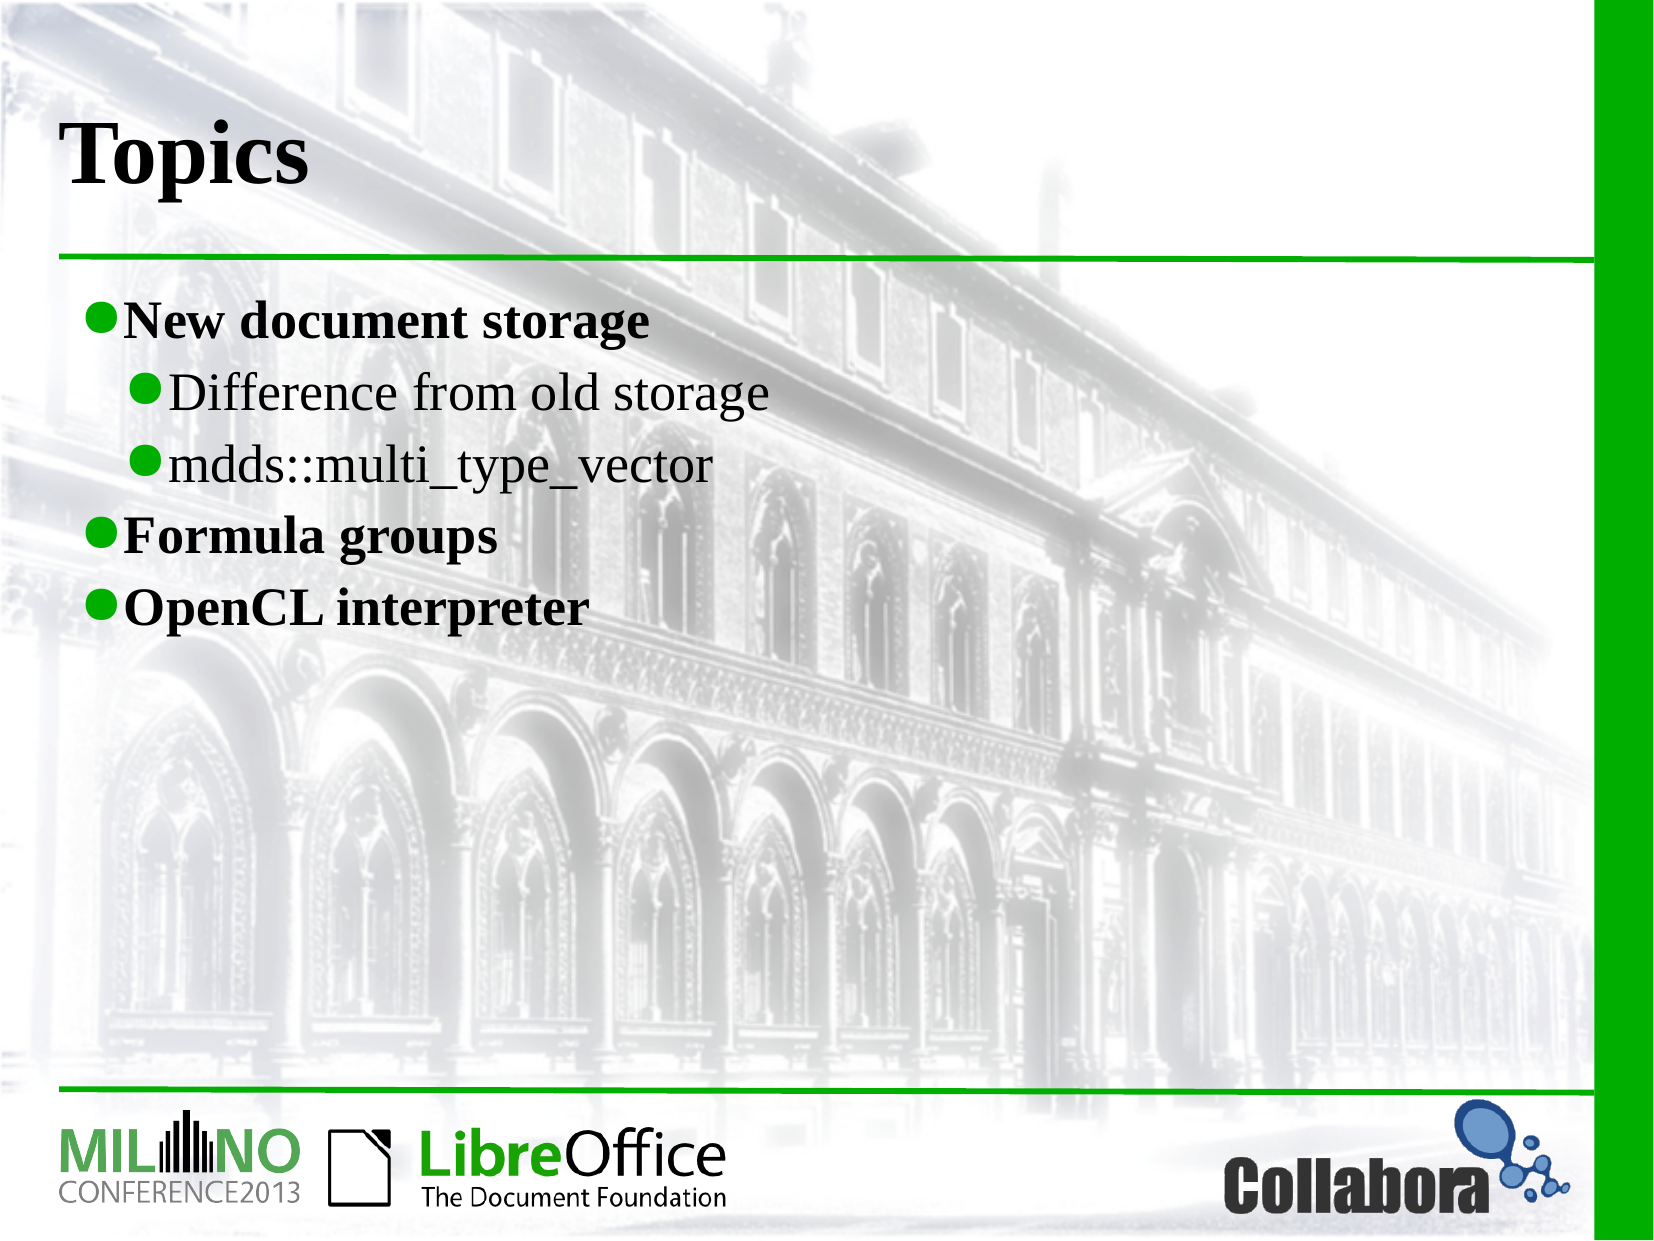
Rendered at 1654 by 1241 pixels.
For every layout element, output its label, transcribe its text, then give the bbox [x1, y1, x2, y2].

title Topics [59, 49, 1548, 257]
picture [0, 1, 1594, 1241]
list New document storage Difference from old storage mdds::multi_type_vector Formula groups OpenCL interpreter [35, 290, 1524, 1010]
